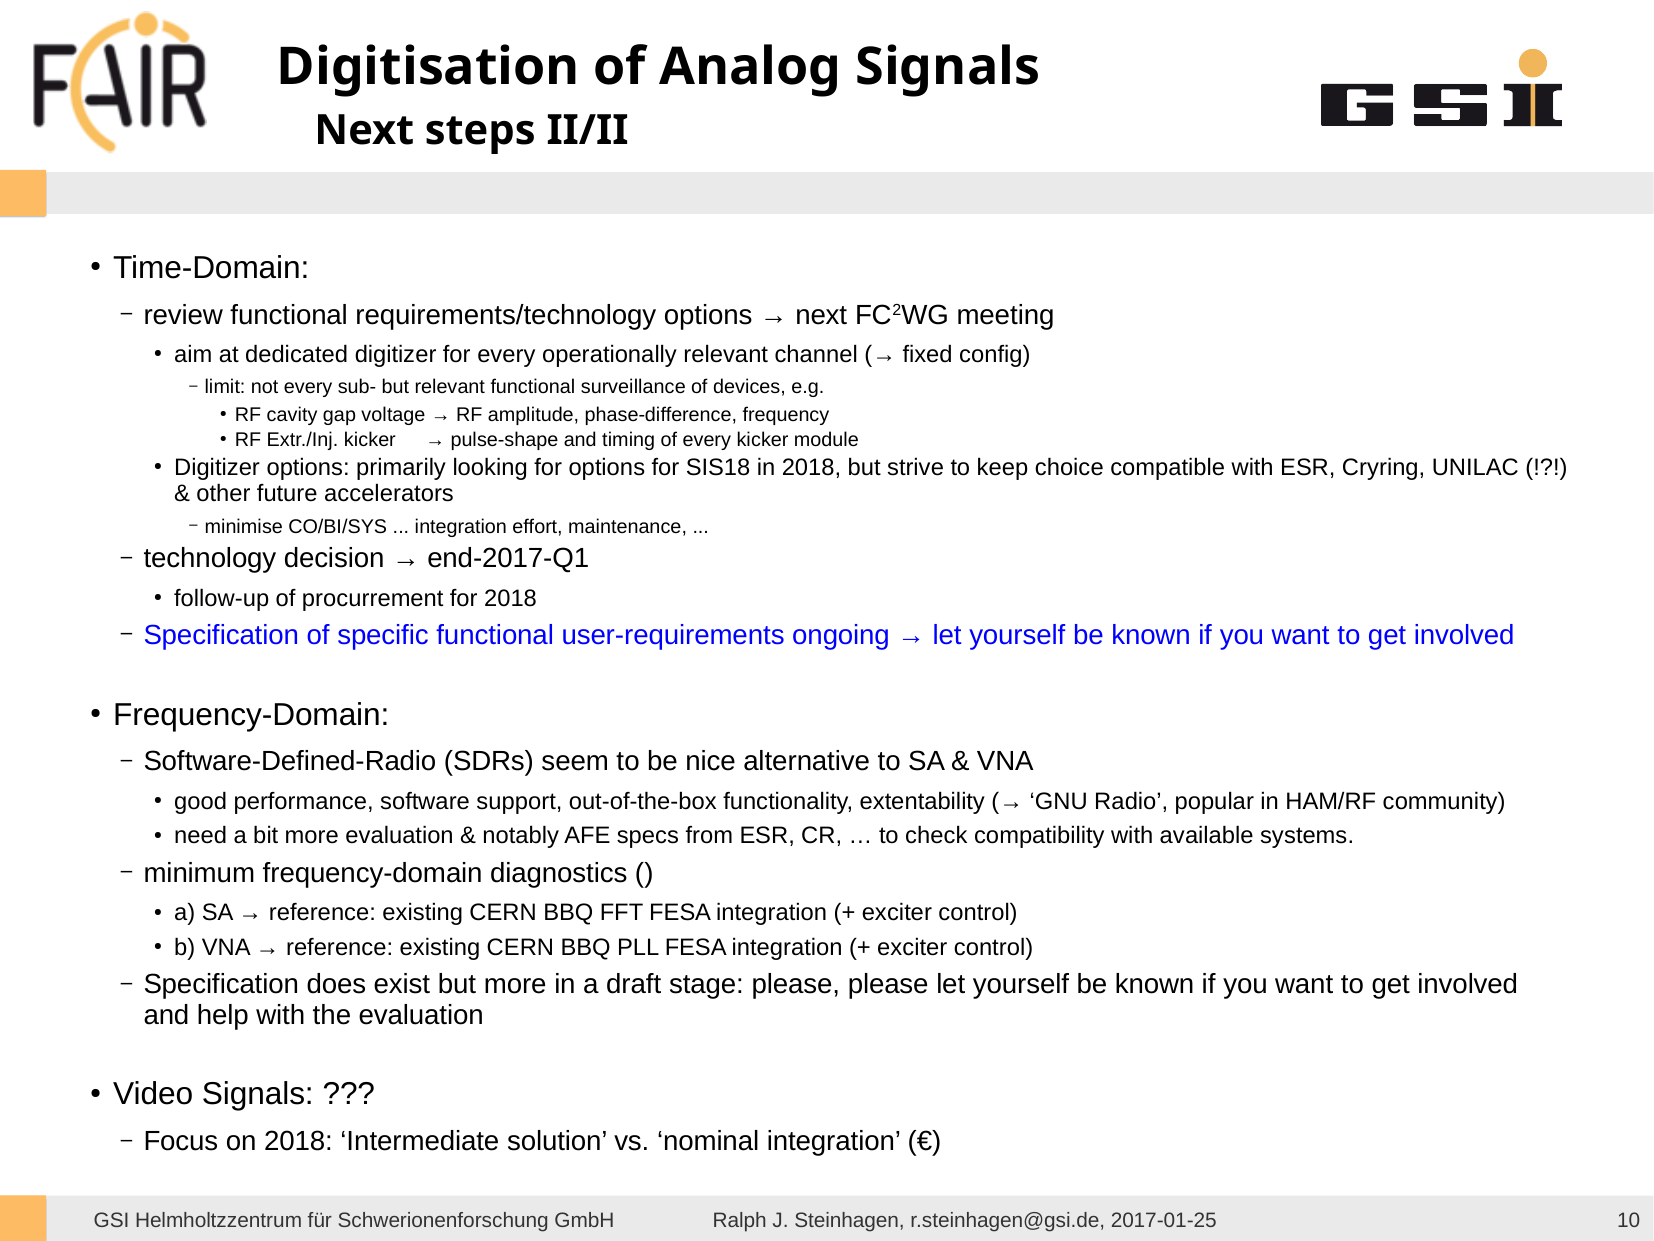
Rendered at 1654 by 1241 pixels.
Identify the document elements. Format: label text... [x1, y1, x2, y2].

picture [1319, 46, 1564, 129]
title Digitisation of Analog Signals Next steps II/II [239, 23, 1301, 162]
list Time-Domain: review functional requirements/technology options → next FC2WG meeting aim at dedicated digitizer for every operationally relevant channel (→ fixed config) limit: not every sub- but relevant functional surveillance of devices, e.g. RF cavity gap voltage → RF amplitude, phase-difference, frequency RF Extr./Inj. kicker → pulse-shape and timing of every kicker module Digitizer options: primarily looking for options for SIS18 in 2018, but strive to keep choice compatible with ESR, Cryring, UNILAC (!?!) & other future accelerators minimise CO/BI/SYS ... integration effort, maintenance, ... technology decision → end-2017-Q1 follow-up of procurrement for 2018 Specification of specific functional user-requirements ongoing → let yourself be known if you want to get involved Frequency-Domain: Software-Defined-Radio (SDRs) seem to be nice alternative to SA & VNA good performance, software support, out-of-the-box functionality, extentability (→ ‘GNU Radio’, popular in HAM/RF community) need a bit more evaluation & notably AFE specs from ESR, CR, … to check compatibility with available systems. minimum frequency-domain diagnostics () a) SA → reference: existing CERN BBQ FFT FESA integration (+ exciter control) b) VNA → reference: existing CERN BBQ PLL FESA integration (+ exciter control) Specification does exist but more in a draft stage: please, please let yourself be known if you want to get involved and help with the evaluation Video Signals: ??? Focus on 2018: ‘Intermediate solution’ vs. ‘nominal integration’ (€) [82, 249, 1571, 1158]
picture [33, 10, 207, 155]
